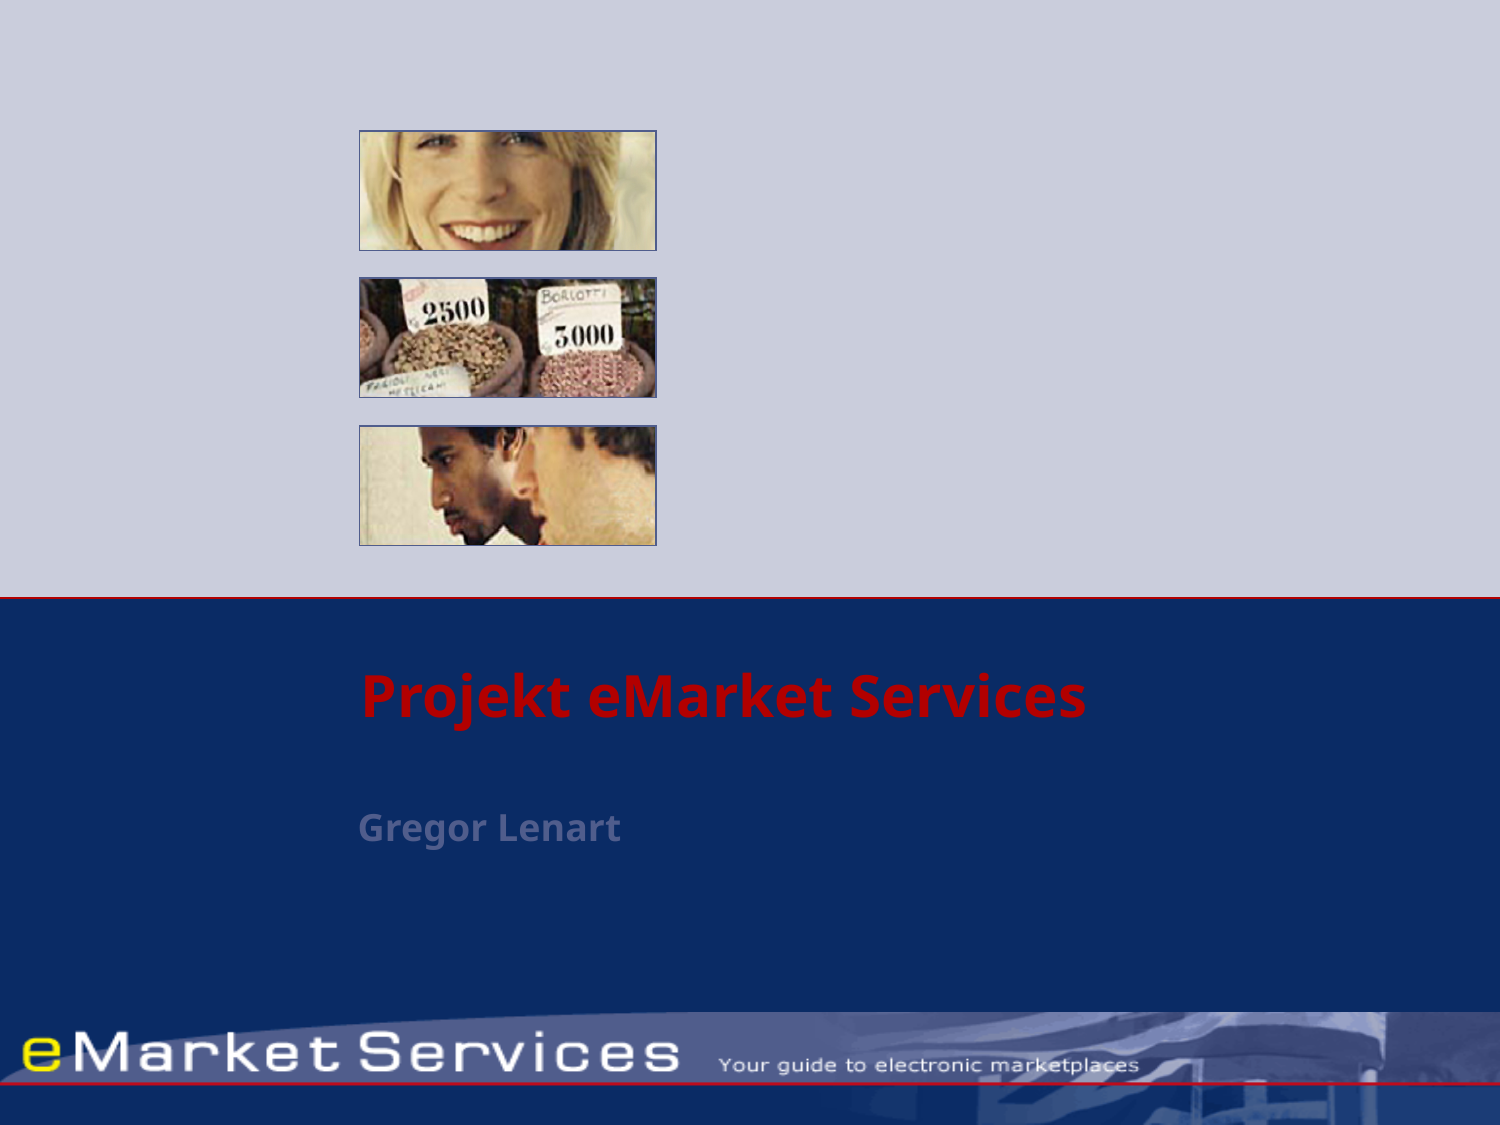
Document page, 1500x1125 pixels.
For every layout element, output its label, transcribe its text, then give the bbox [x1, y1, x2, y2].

picture [0, 1012, 1500, 1125]
picture [360, 427, 655, 545]
text_box Gregor Lenart [342, 801, 985, 907]
picture [360, 279, 655, 397]
title Projekt eMarket Services [345, 659, 1419, 738]
picture [360, 132, 655, 250]
